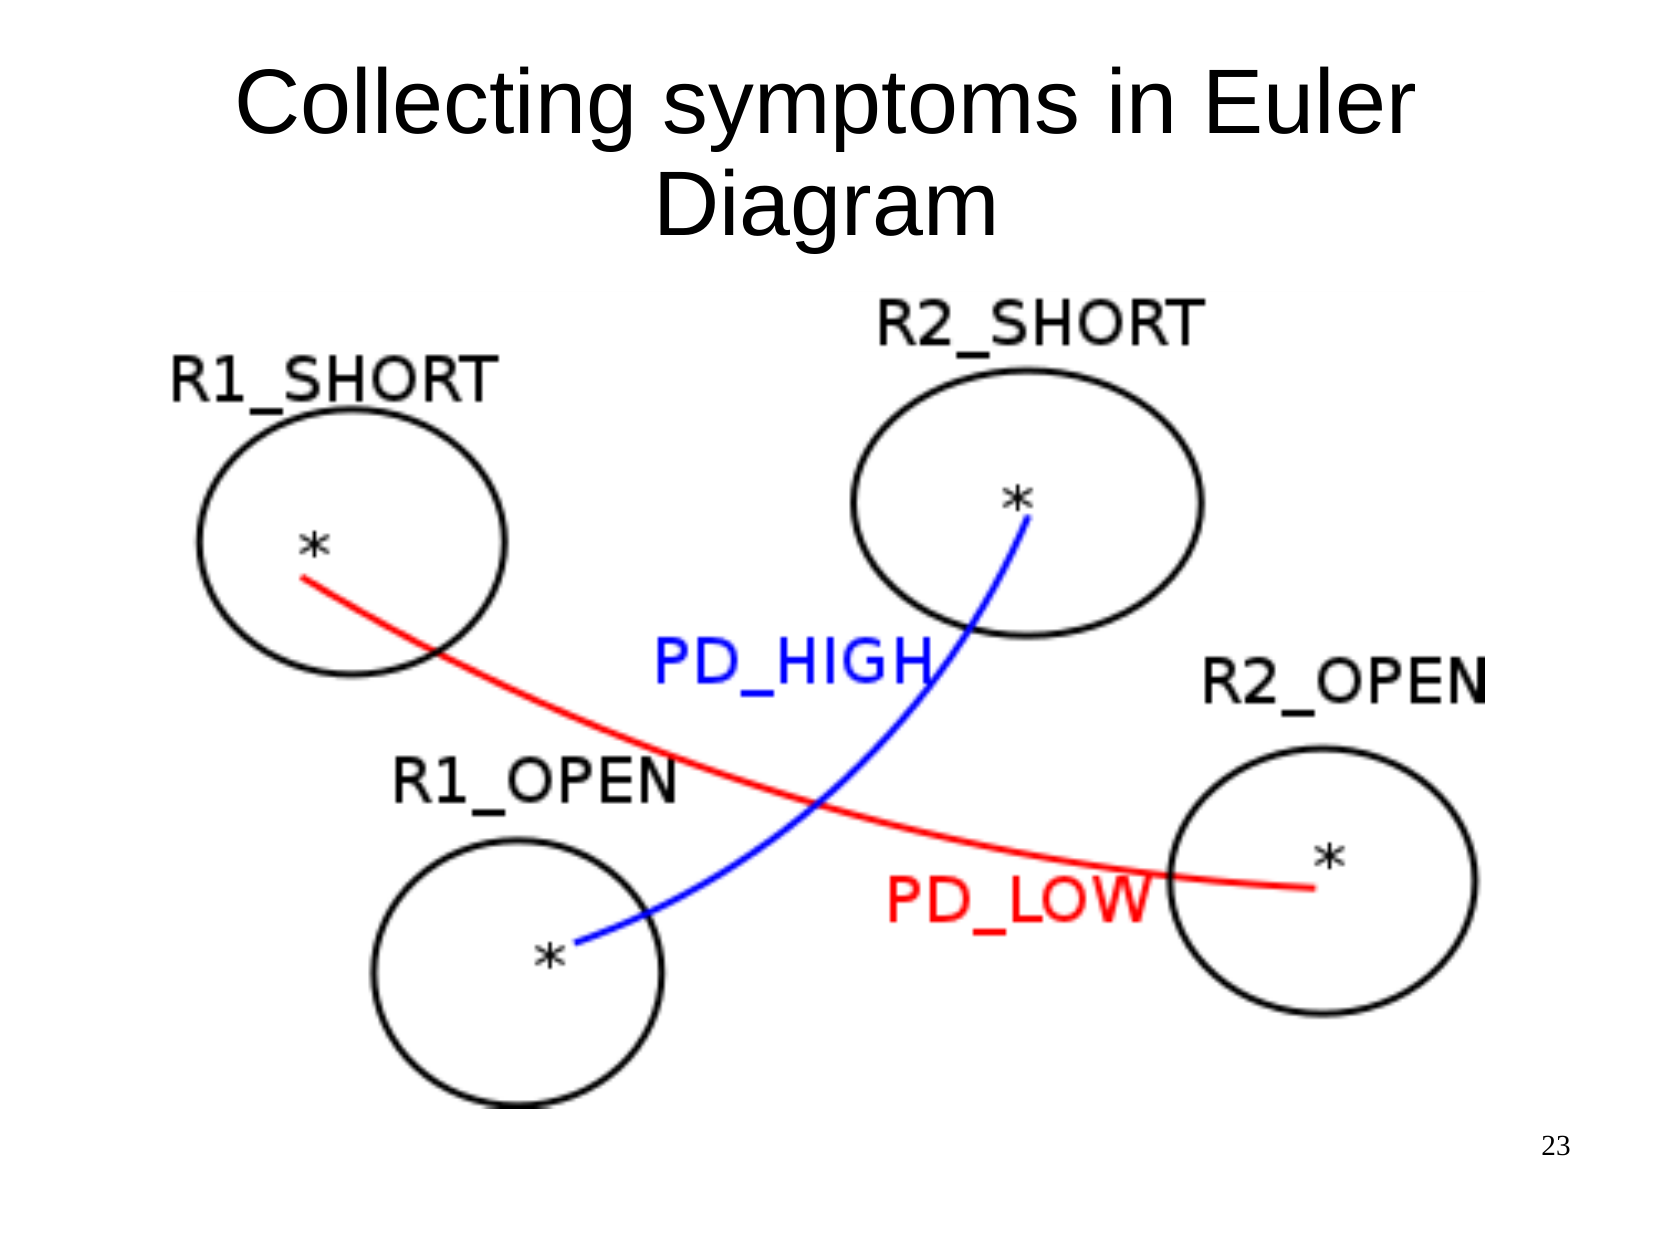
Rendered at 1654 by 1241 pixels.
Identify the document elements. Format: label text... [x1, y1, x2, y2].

title Collecting symptoms in Euler Diagram [82, 49, 1571, 257]
picture [168, 290, 1485, 1109]
